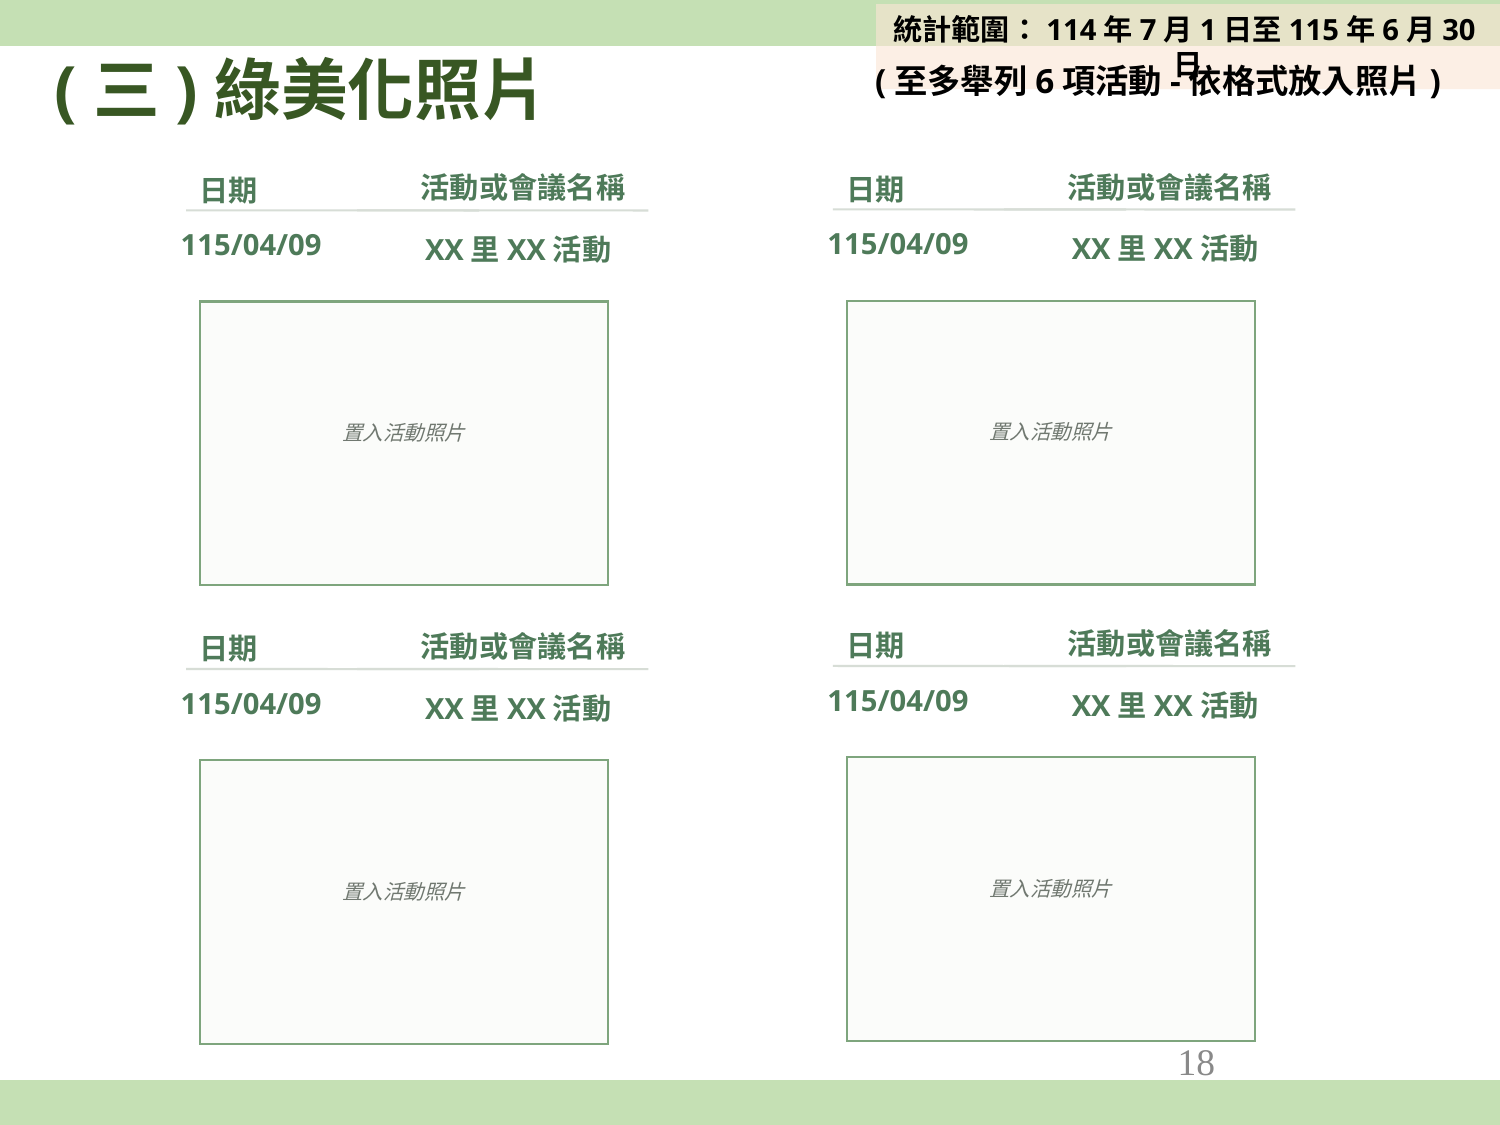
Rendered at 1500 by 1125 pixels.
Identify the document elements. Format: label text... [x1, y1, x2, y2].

text_box (三)綠美化照片 [39, 49, 1221, 157]
text_box 活動或會議名稱 [1068, 622, 1280, 664]
text_box 日期 [847, 624, 933, 664]
text_box 置入活動照片 [281, 879, 527, 903]
text_box [846, 300, 1255, 585]
text_box 115/04/09 [181, 223, 358, 265]
text_box XX里XX活動 [425, 652, 765, 763]
text_box 日期 [200, 627, 287, 667]
text_box 日期 [200, 168, 287, 209]
text_box [199, 301, 608, 586]
text_box 置入活動照片 [927, 876, 1174, 900]
text_box (至多舉列6項活動-依格式放入照片) [778, 52, 1500, 109]
text_box 115/04/09 [827, 222, 1005, 264]
text_box 115/04/09 [827, 678, 1005, 721]
text_box [846, 757, 1500, 1091]
text_box [199, 760, 608, 1045]
text_box 置入活動照片 [281, 420, 527, 444]
text_box 活動或會議名稱 [1068, 165, 1280, 207]
text_box 活動或會議名稱 [421, 166, 633, 208]
text_box XX里XX活動 [1072, 649, 1412, 760]
text_box 活動或會議名稱 [421, 625, 633, 667]
text_box XX里XX活動 [425, 193, 765, 305]
text_box 置入活動照片 [927, 419, 1174, 443]
text_box 115/04/09 [181, 681, 358, 723]
text_box XX里XX活動 [1072, 192, 1412, 304]
text_box 日期 [847, 167, 933, 208]
